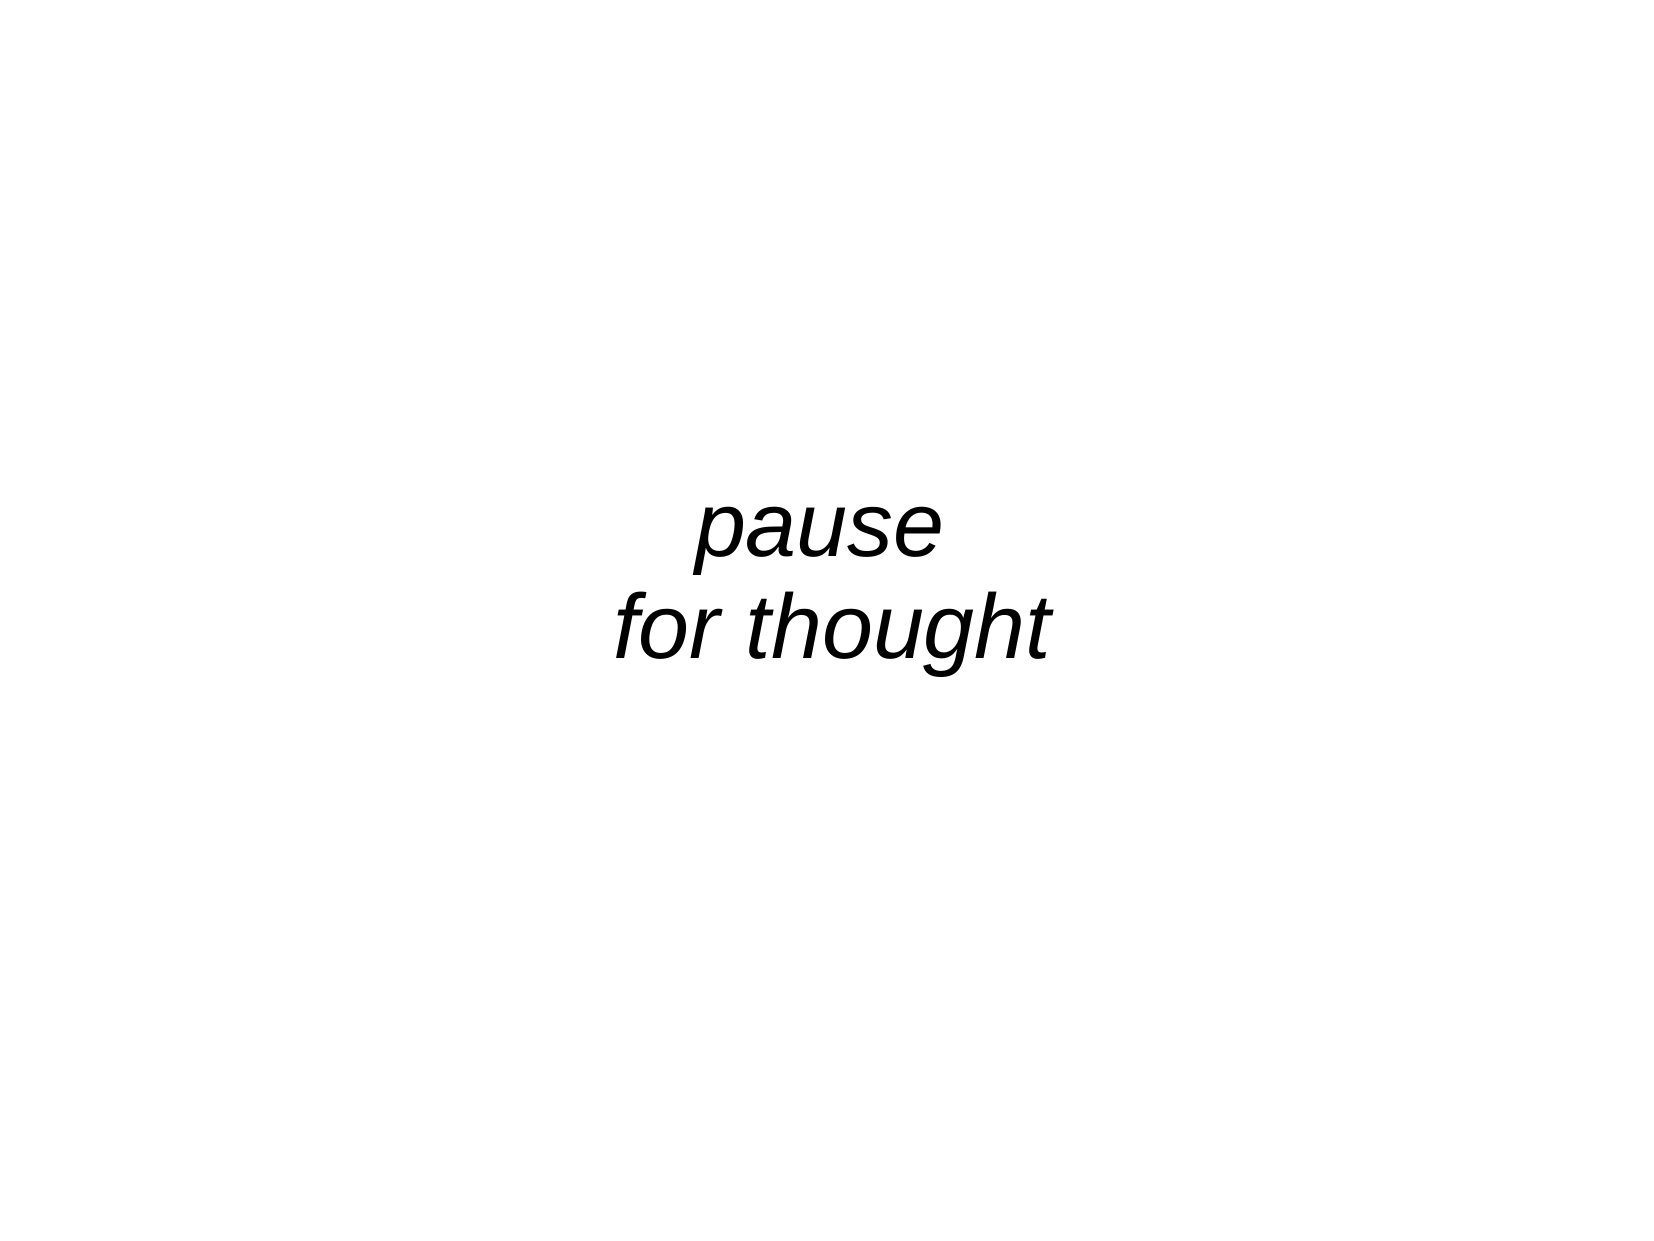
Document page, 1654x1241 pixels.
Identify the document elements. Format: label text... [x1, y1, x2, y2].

title pause for thought [88, 472, 1577, 680]
